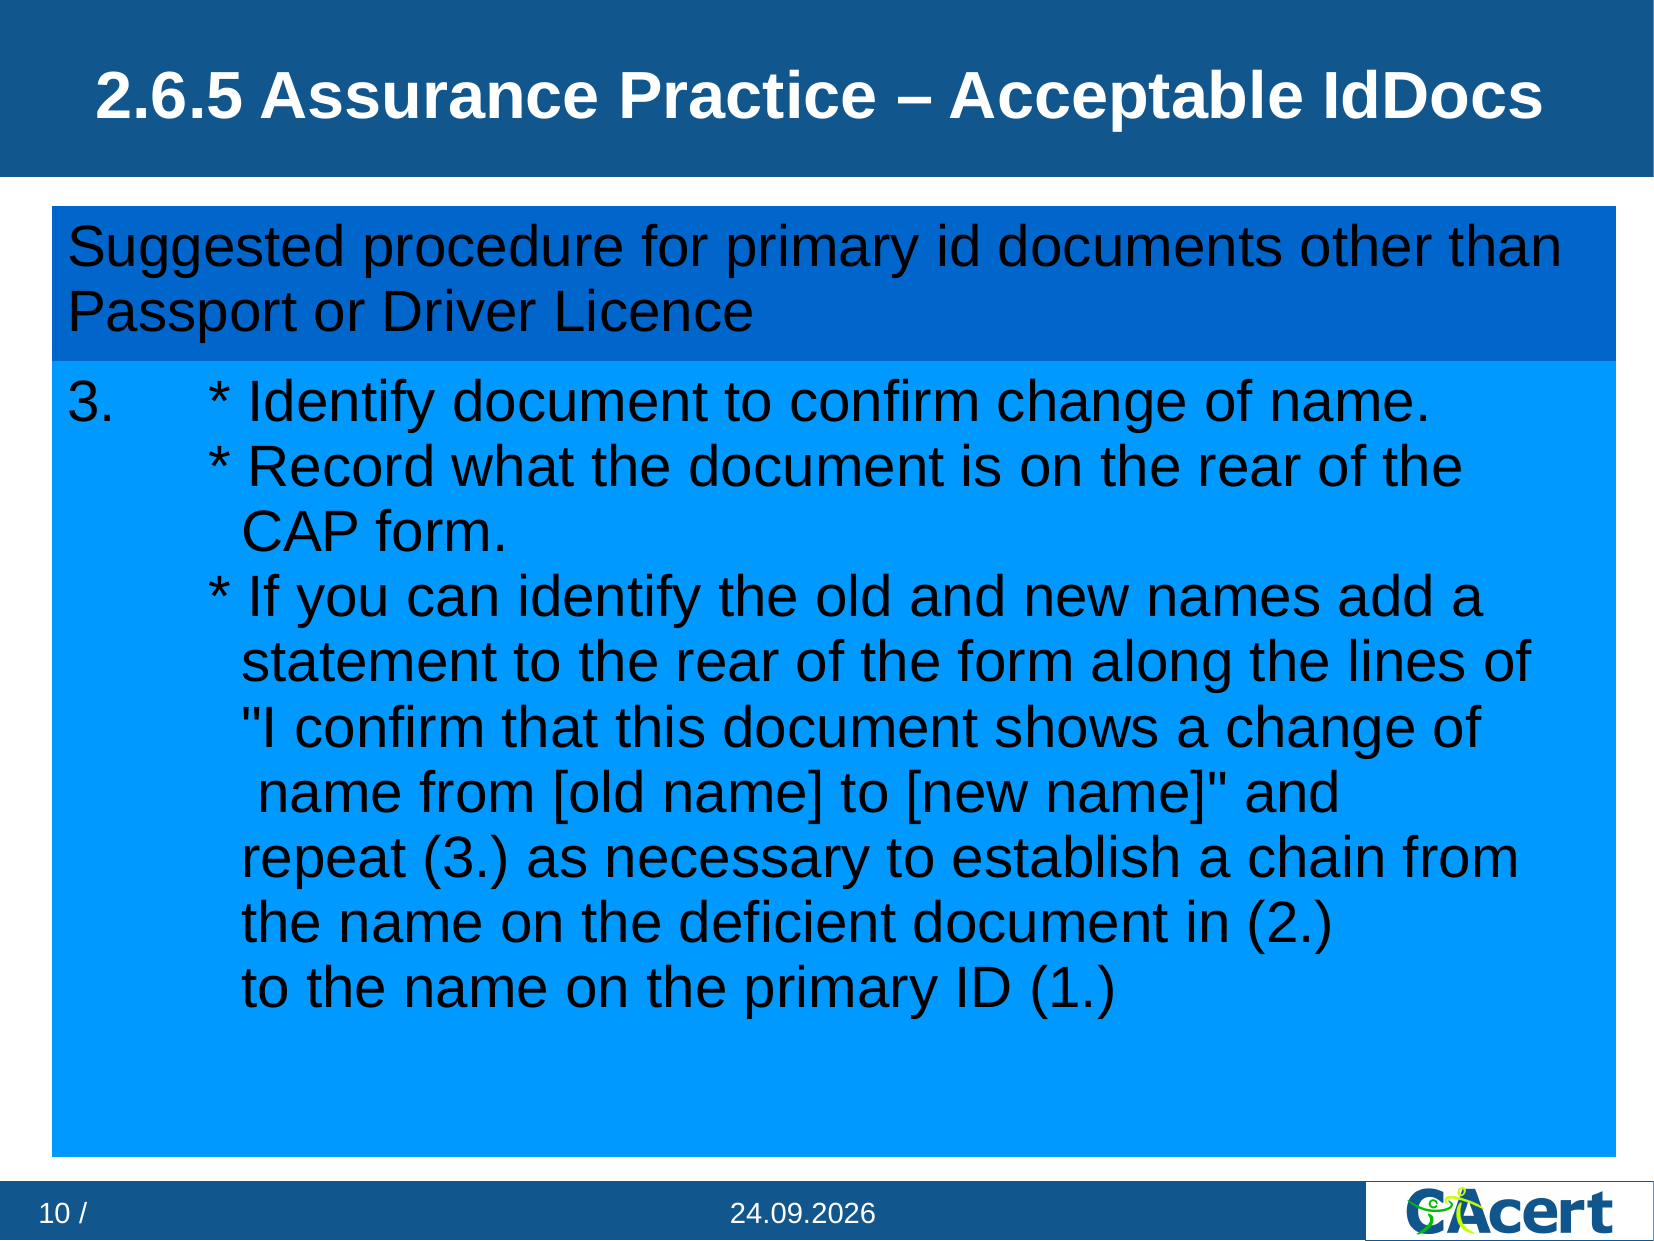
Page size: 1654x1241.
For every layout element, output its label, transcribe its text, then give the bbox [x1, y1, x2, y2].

table_cell * Identify document to confirm change of name. * Record what the document is on the rear of the CAP form. * If you can identify the old and new names add a statement to the rear of the form along the lines of "I confirm that this document shows a change of name from [old name] to [new name]" and repeat (3.) as necessary to establish a chain from the name on the deficient document in (2.) to the name on the primary ID (1.) [194, 361, 1616, 1157]
table_header Suggested procedure for primary id documents other than Passport or Driver Licence [52, 206, 1616, 361]
title 2.6.5 Assurance Practice – Acceptable IdDocs [76, 51, 1565, 132]
table_cell 3. [52, 361, 194, 1157]
picture [1406, 1186, 1613, 1235]
